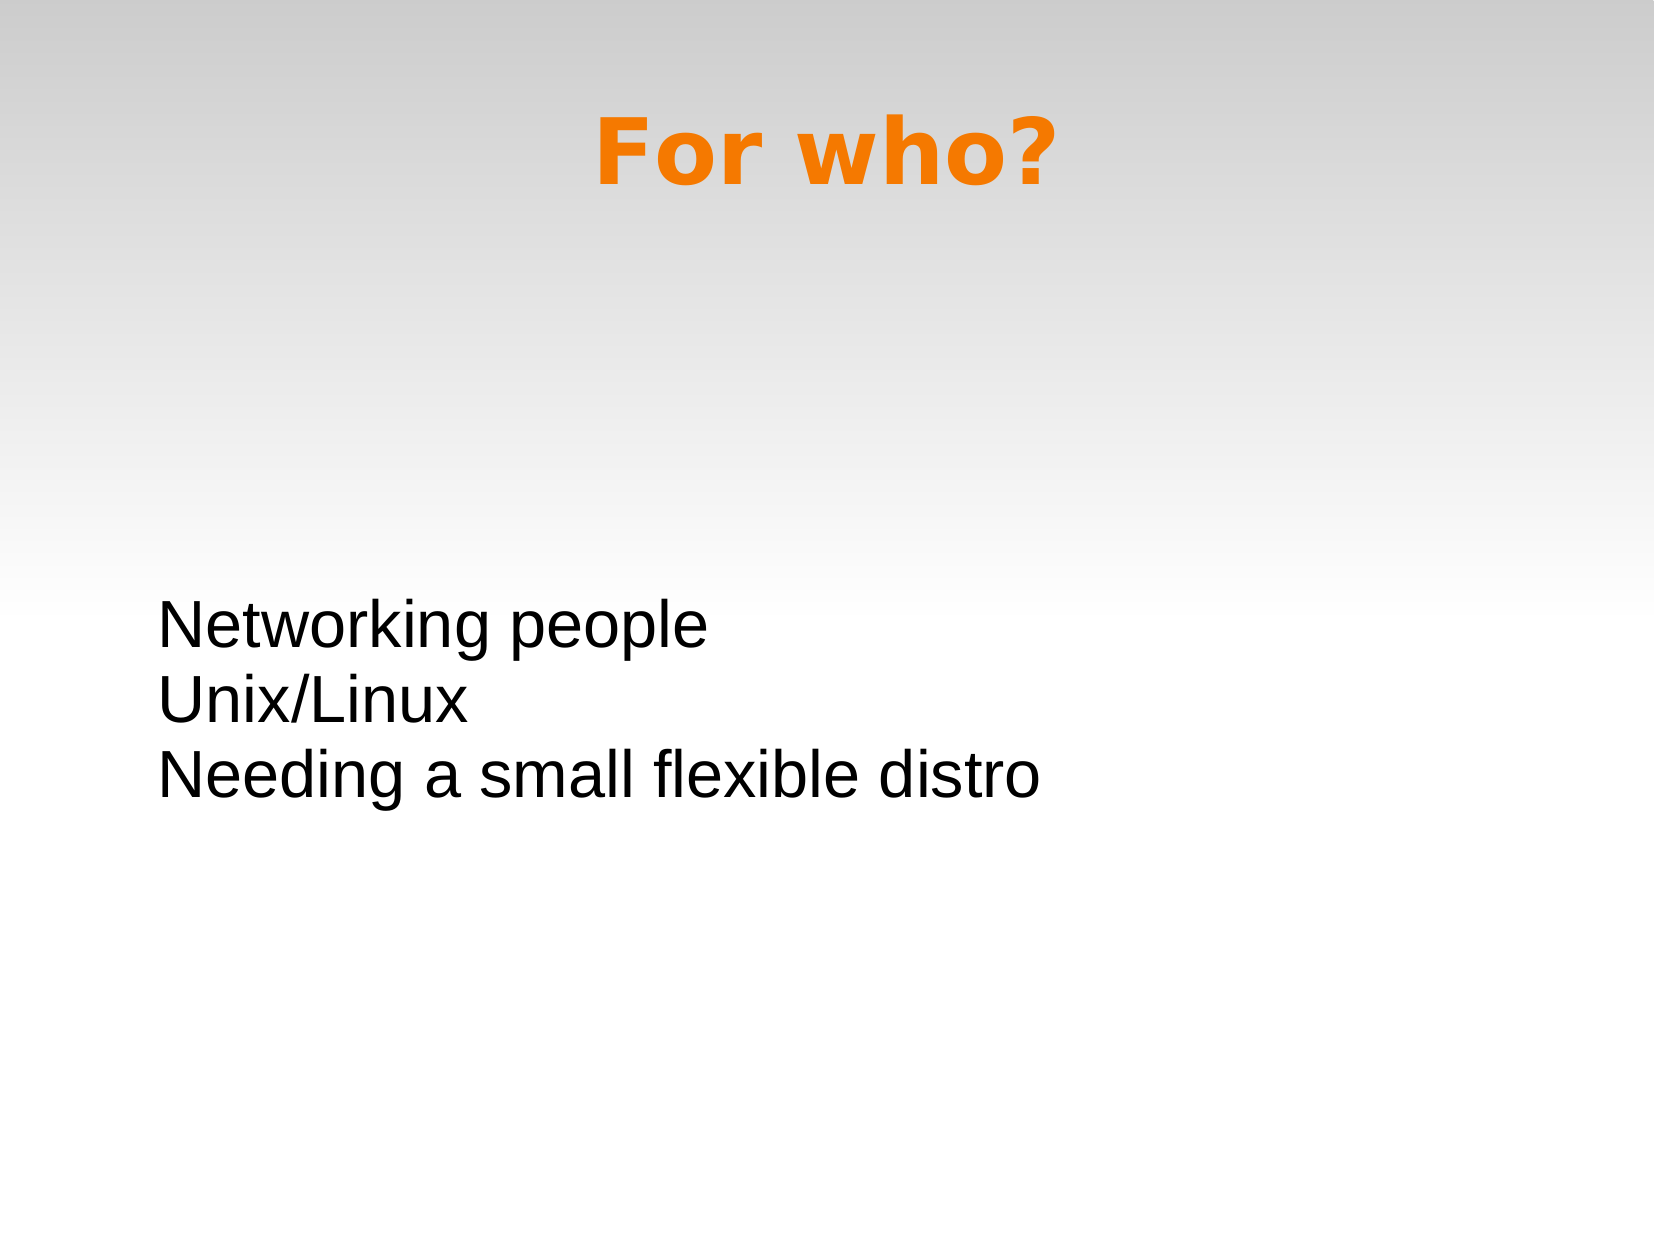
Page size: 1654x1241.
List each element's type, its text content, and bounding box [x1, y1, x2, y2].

subtitle Networking people Unix/Linux Needing a small flexible distro [82, 290, 1571, 1109]
title For who? [82, 49, 1571, 257]
